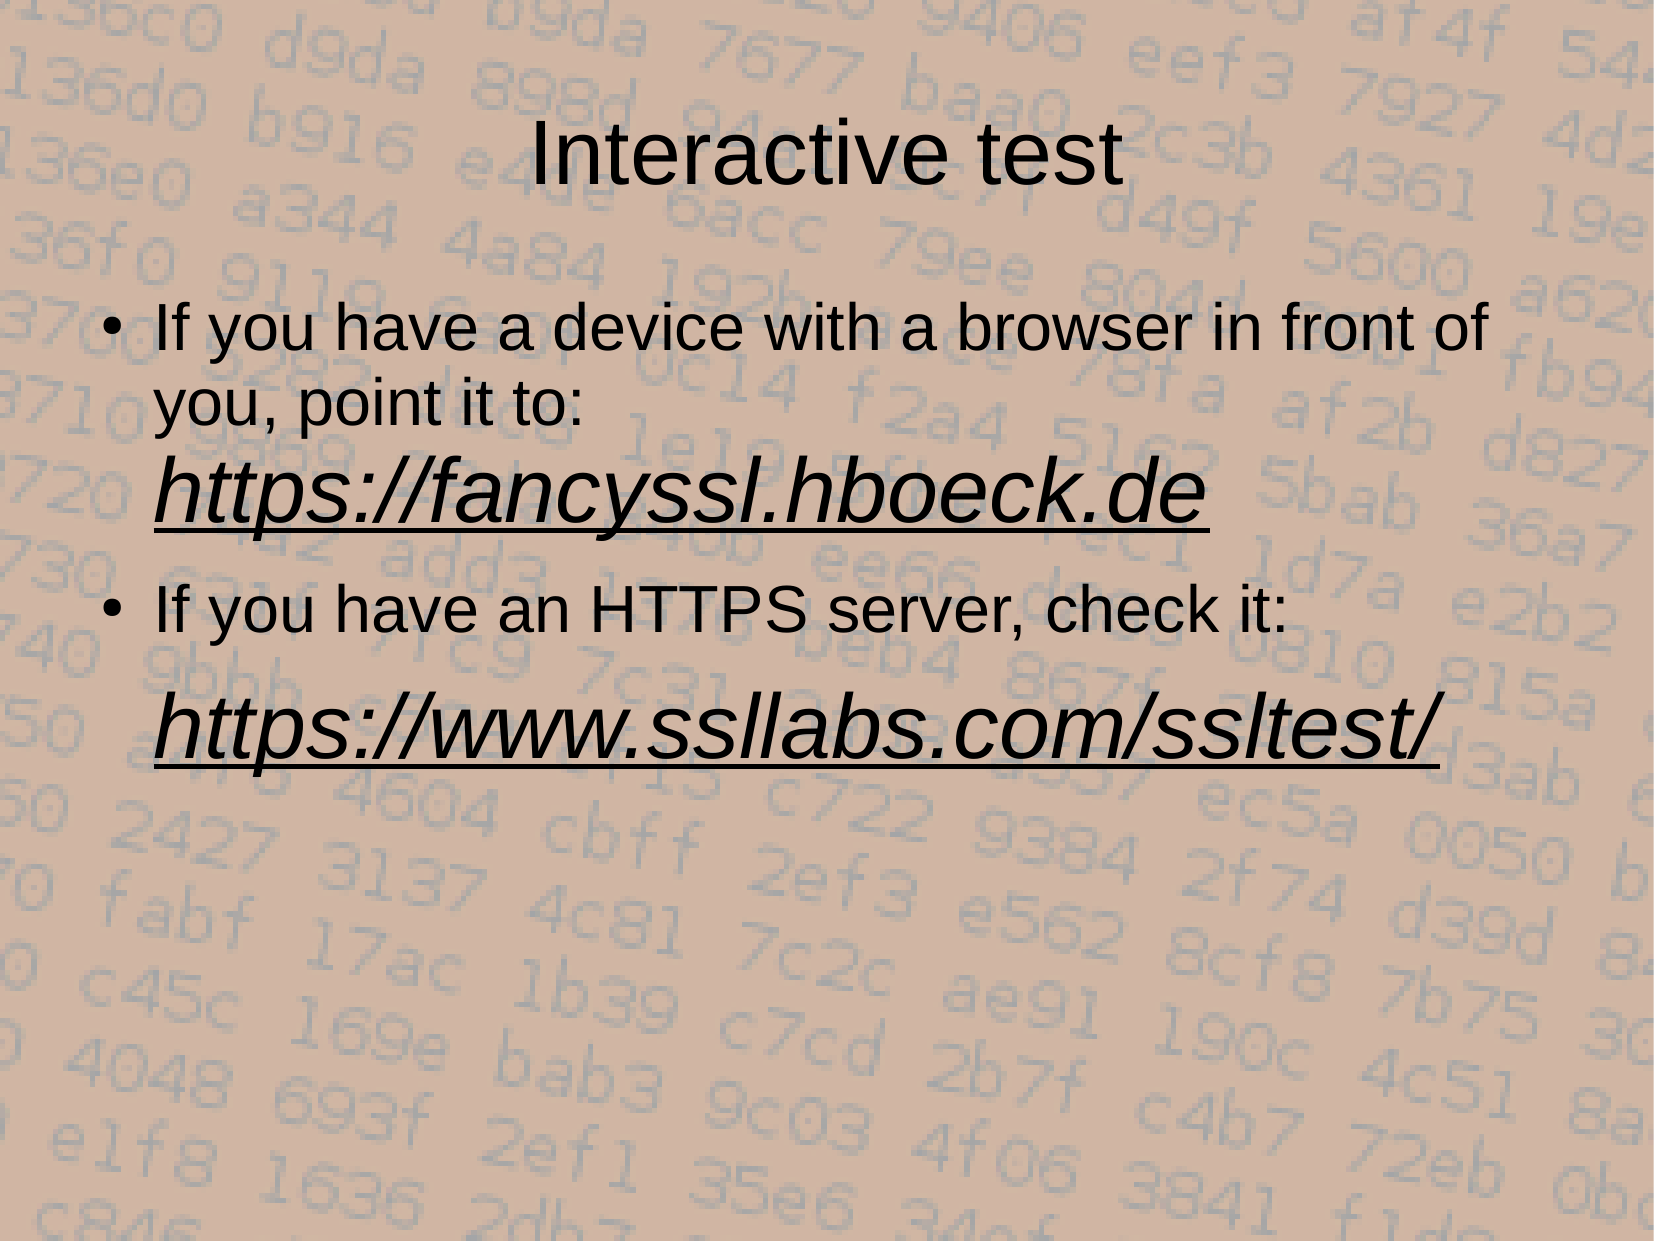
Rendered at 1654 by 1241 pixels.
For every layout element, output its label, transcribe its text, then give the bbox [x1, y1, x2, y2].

title Interactive test [82, 49, 1571, 257]
list If you have a device with a browser in front of you, point it to: https://fancyssl.hboeck.de If you have an HTTPS server, check it: https://www.ssllabs.com/ssltest/ [82, 290, 1571, 1010]
picture [0, 0, 1654, 1241]
